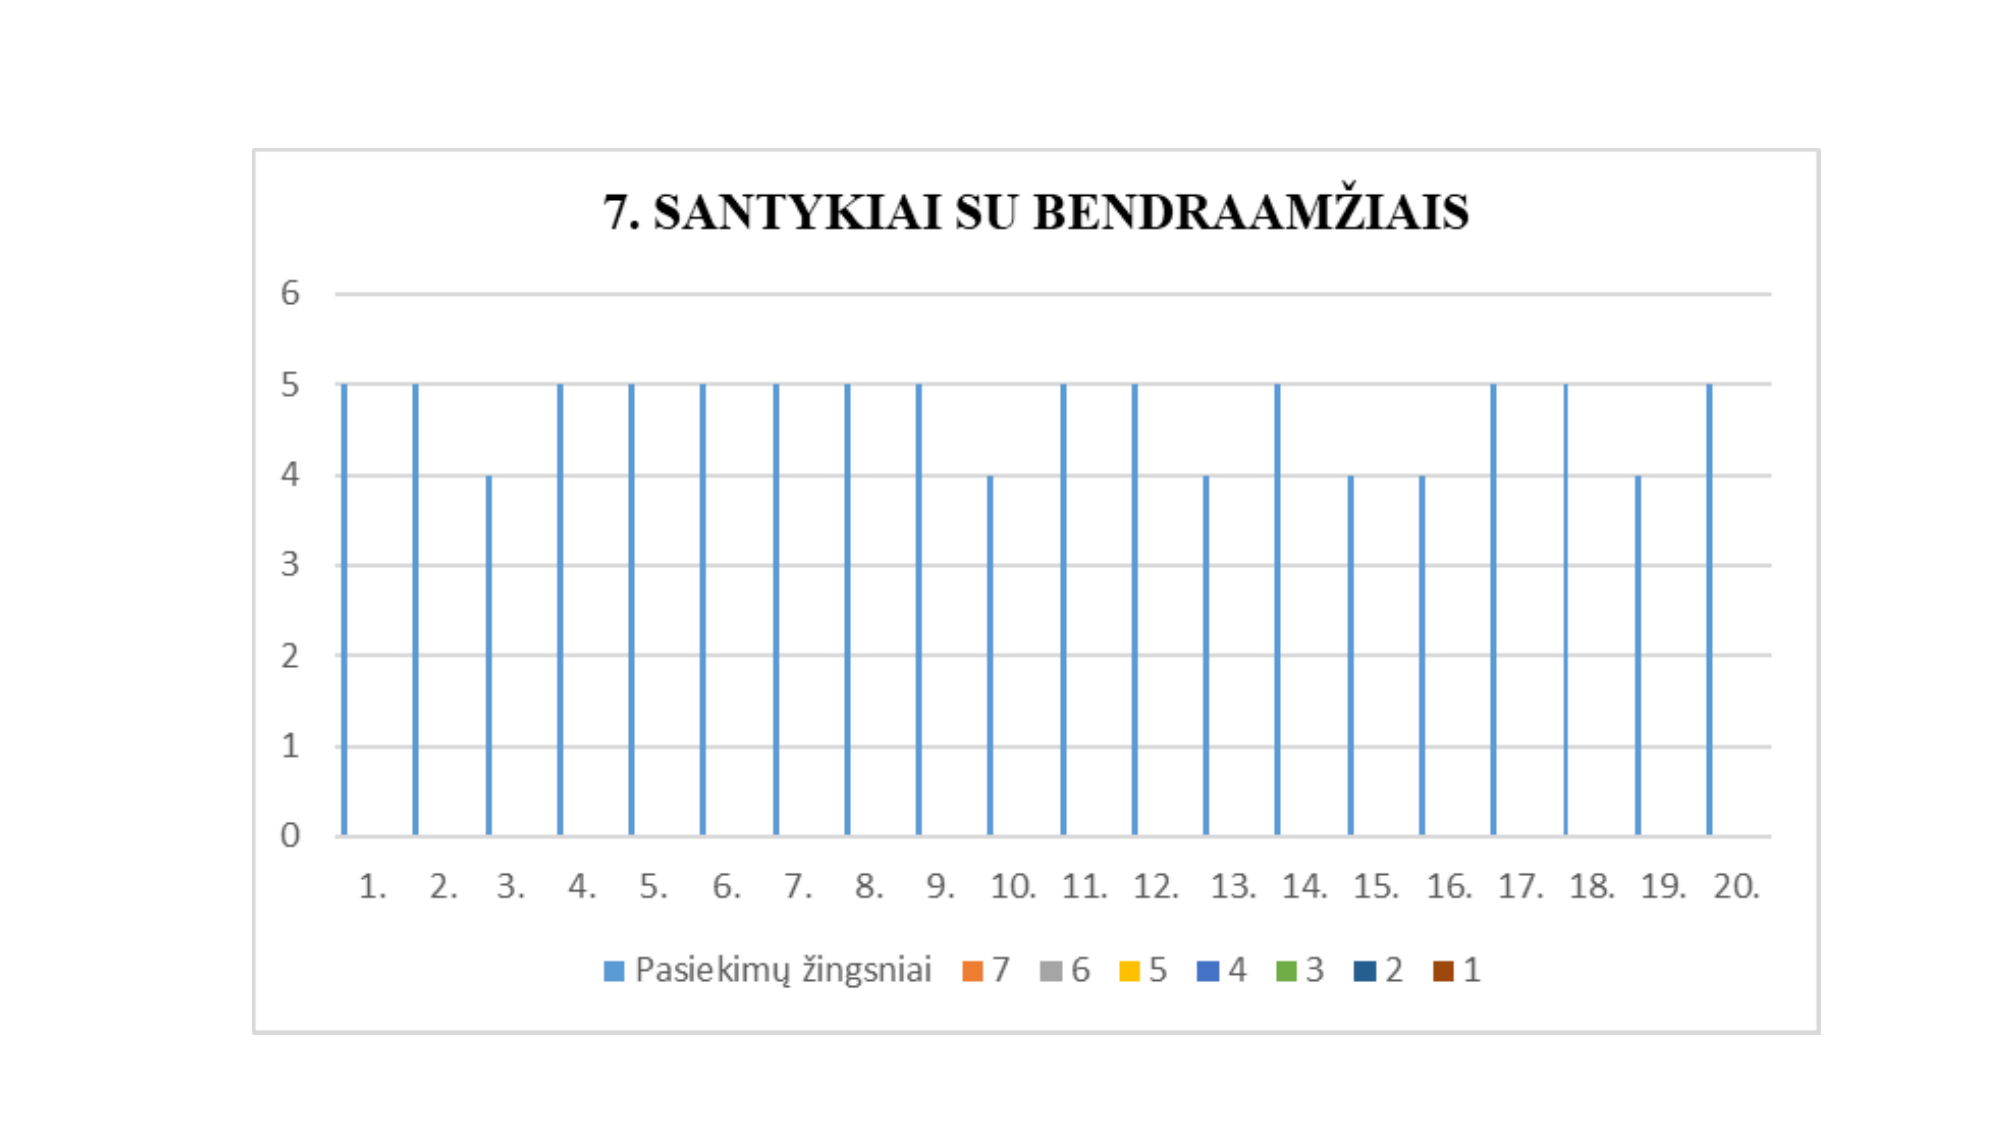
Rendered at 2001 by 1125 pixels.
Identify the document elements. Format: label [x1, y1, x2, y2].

picture [252, 149, 1821, 1035]
